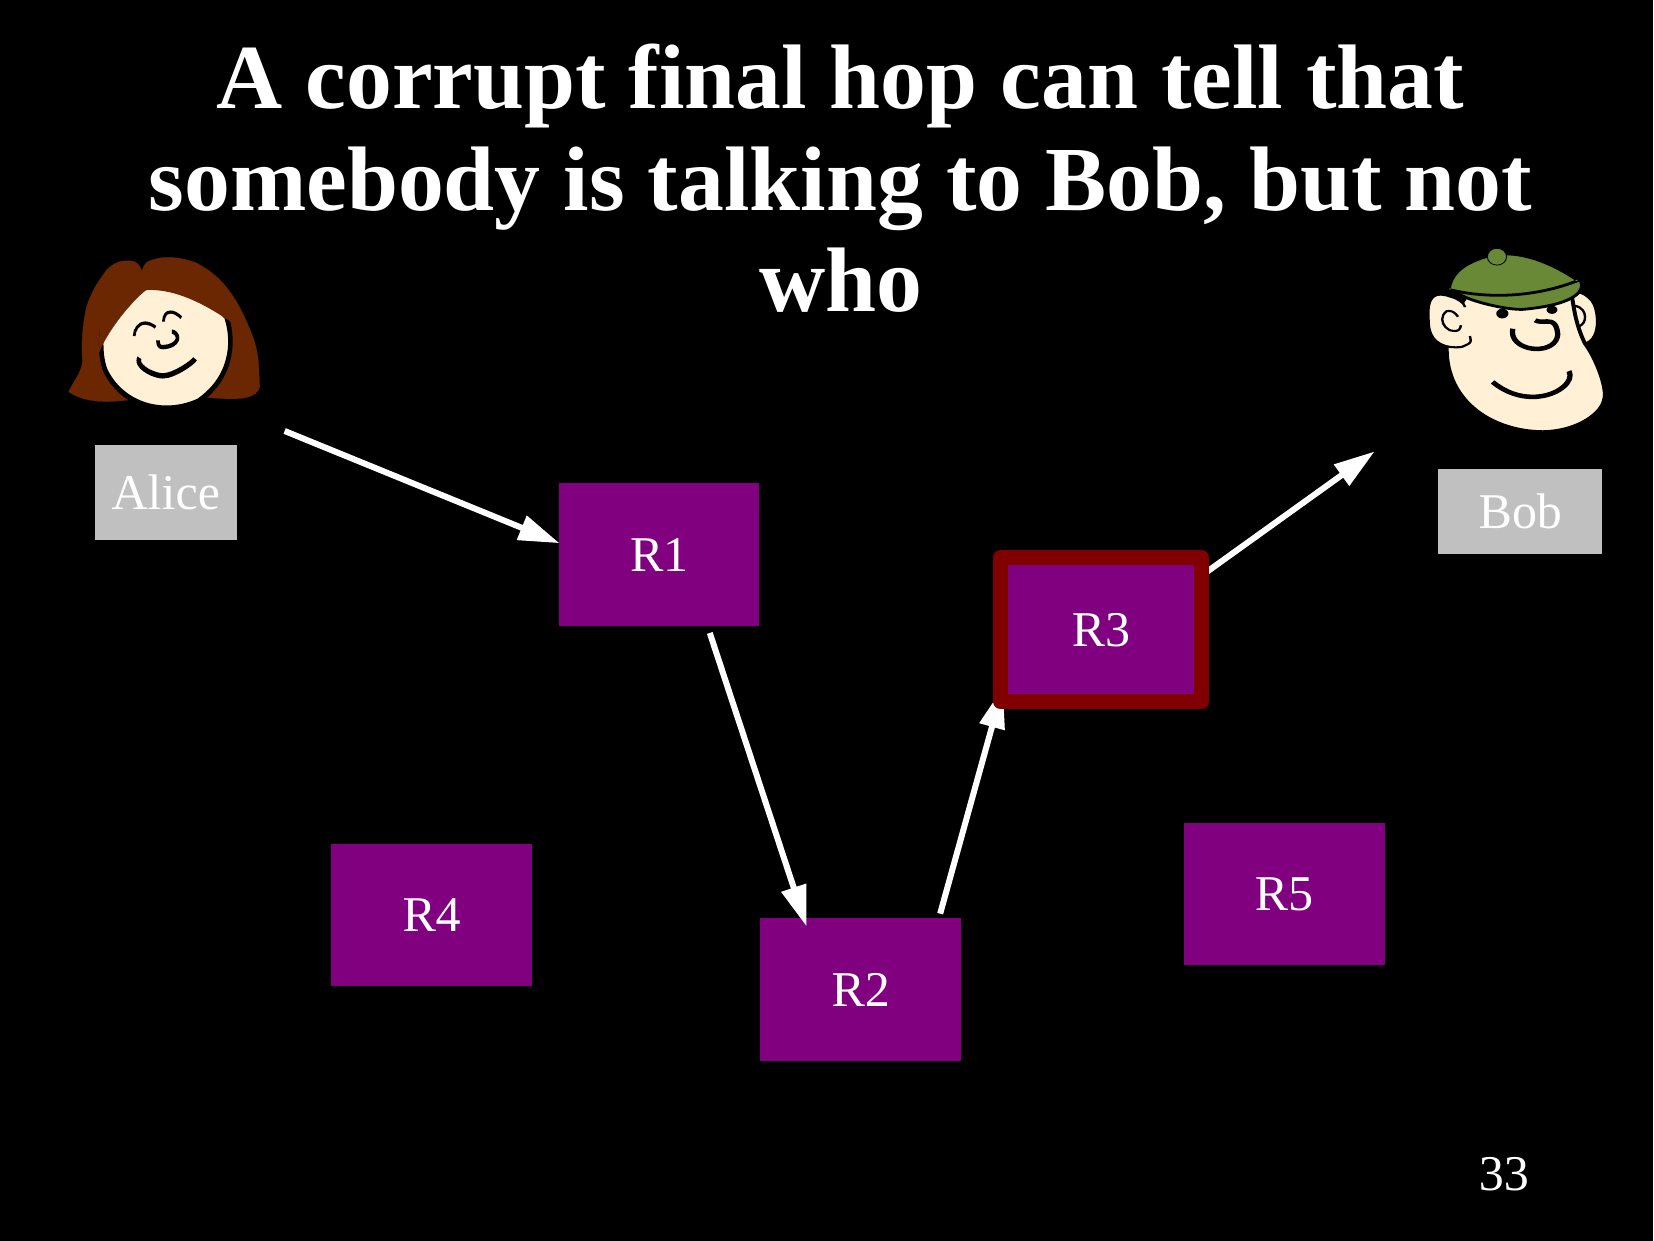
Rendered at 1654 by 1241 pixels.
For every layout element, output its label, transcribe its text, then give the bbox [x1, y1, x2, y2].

text_box Alice [94, 444, 238, 541]
text_box Bob [1437, 468, 1603, 555]
text_box R5 [1183, 822, 1386, 966]
text_box R2 [759, 917, 962, 1062]
title A corrupt final hop can tell that somebody is talking to Bob, but not who [100, 26, 1583, 332]
text_box R4 [330, 843, 533, 987]
text_box R3 [1000, 557, 1202, 702]
text_box R1 [558, 482, 760, 627]
picture [1426, 245, 1607, 434]
picture [68, 256, 261, 411]
